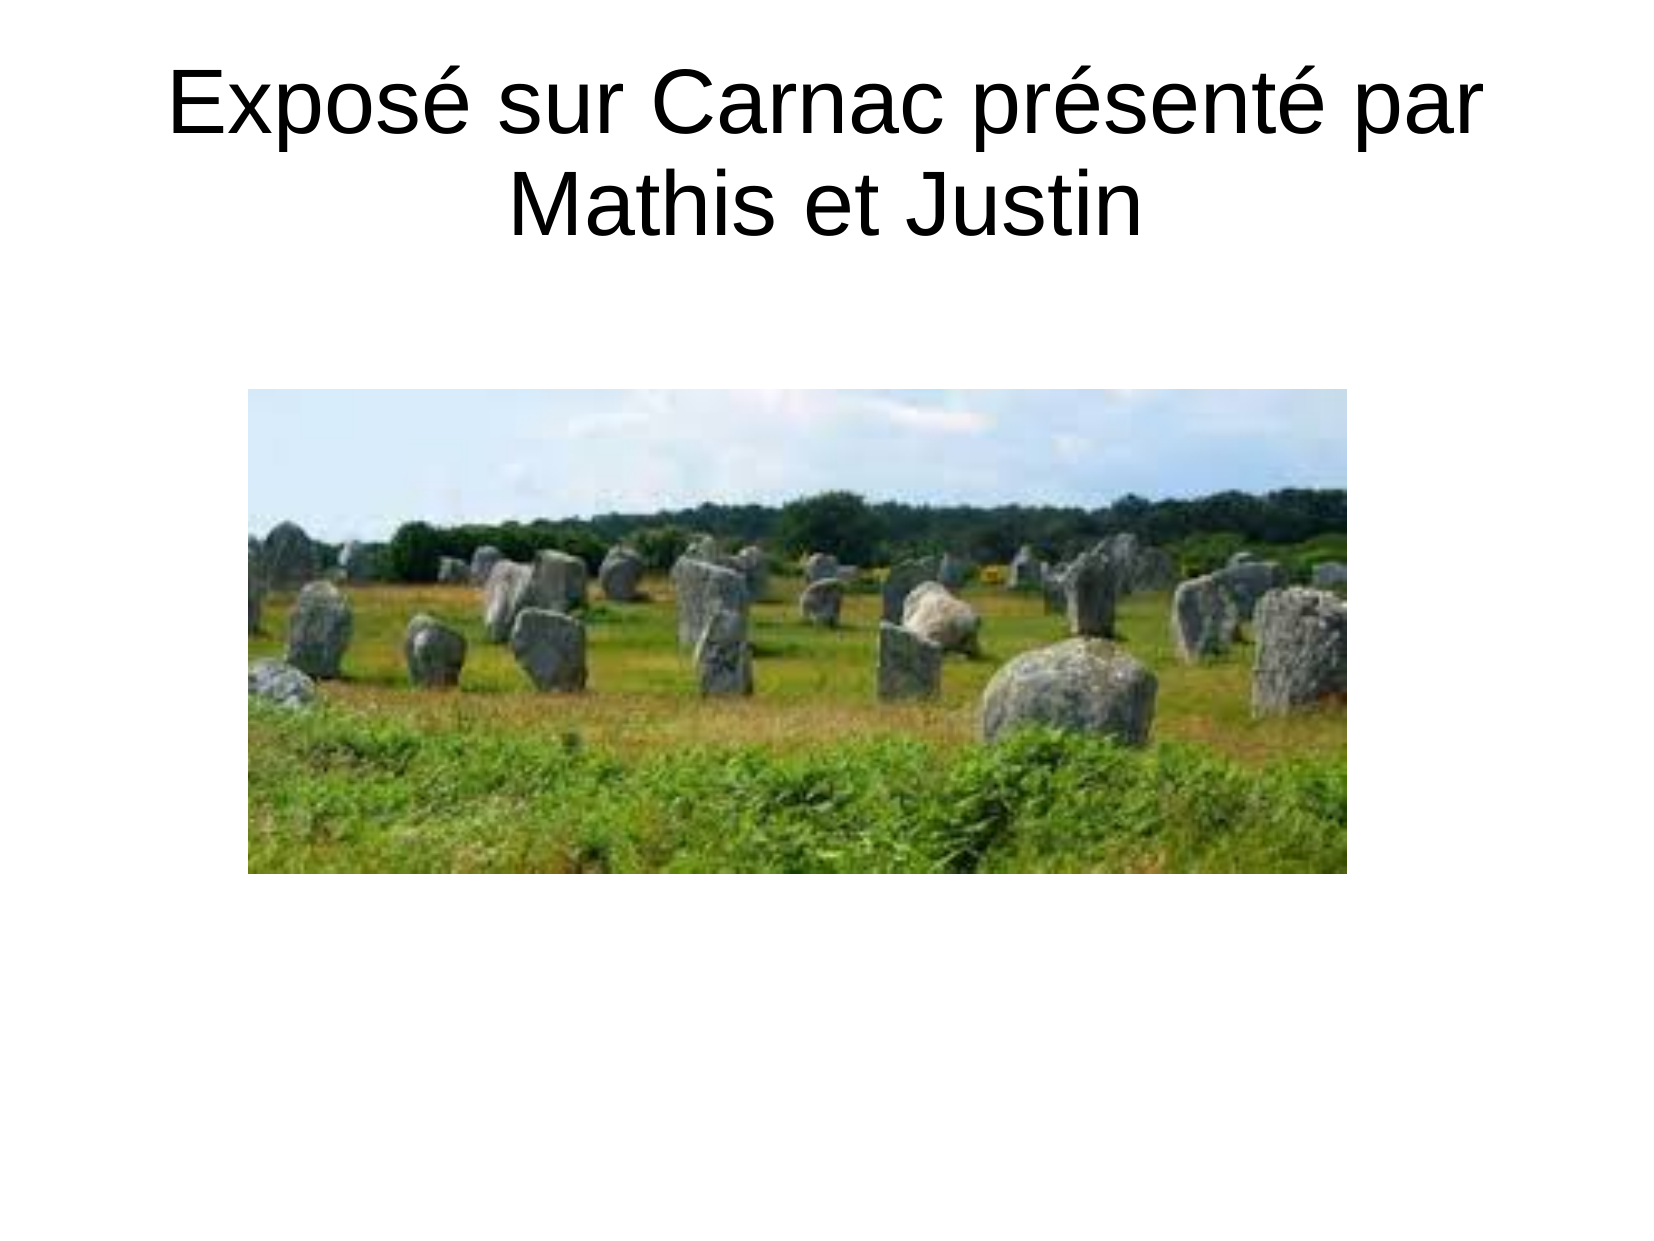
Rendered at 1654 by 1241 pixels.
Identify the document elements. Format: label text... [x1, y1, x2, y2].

title Exposé sur Carnac présenté par Mathis et Justin [82, 49, 1571, 257]
picture [248, 389, 1347, 875]
